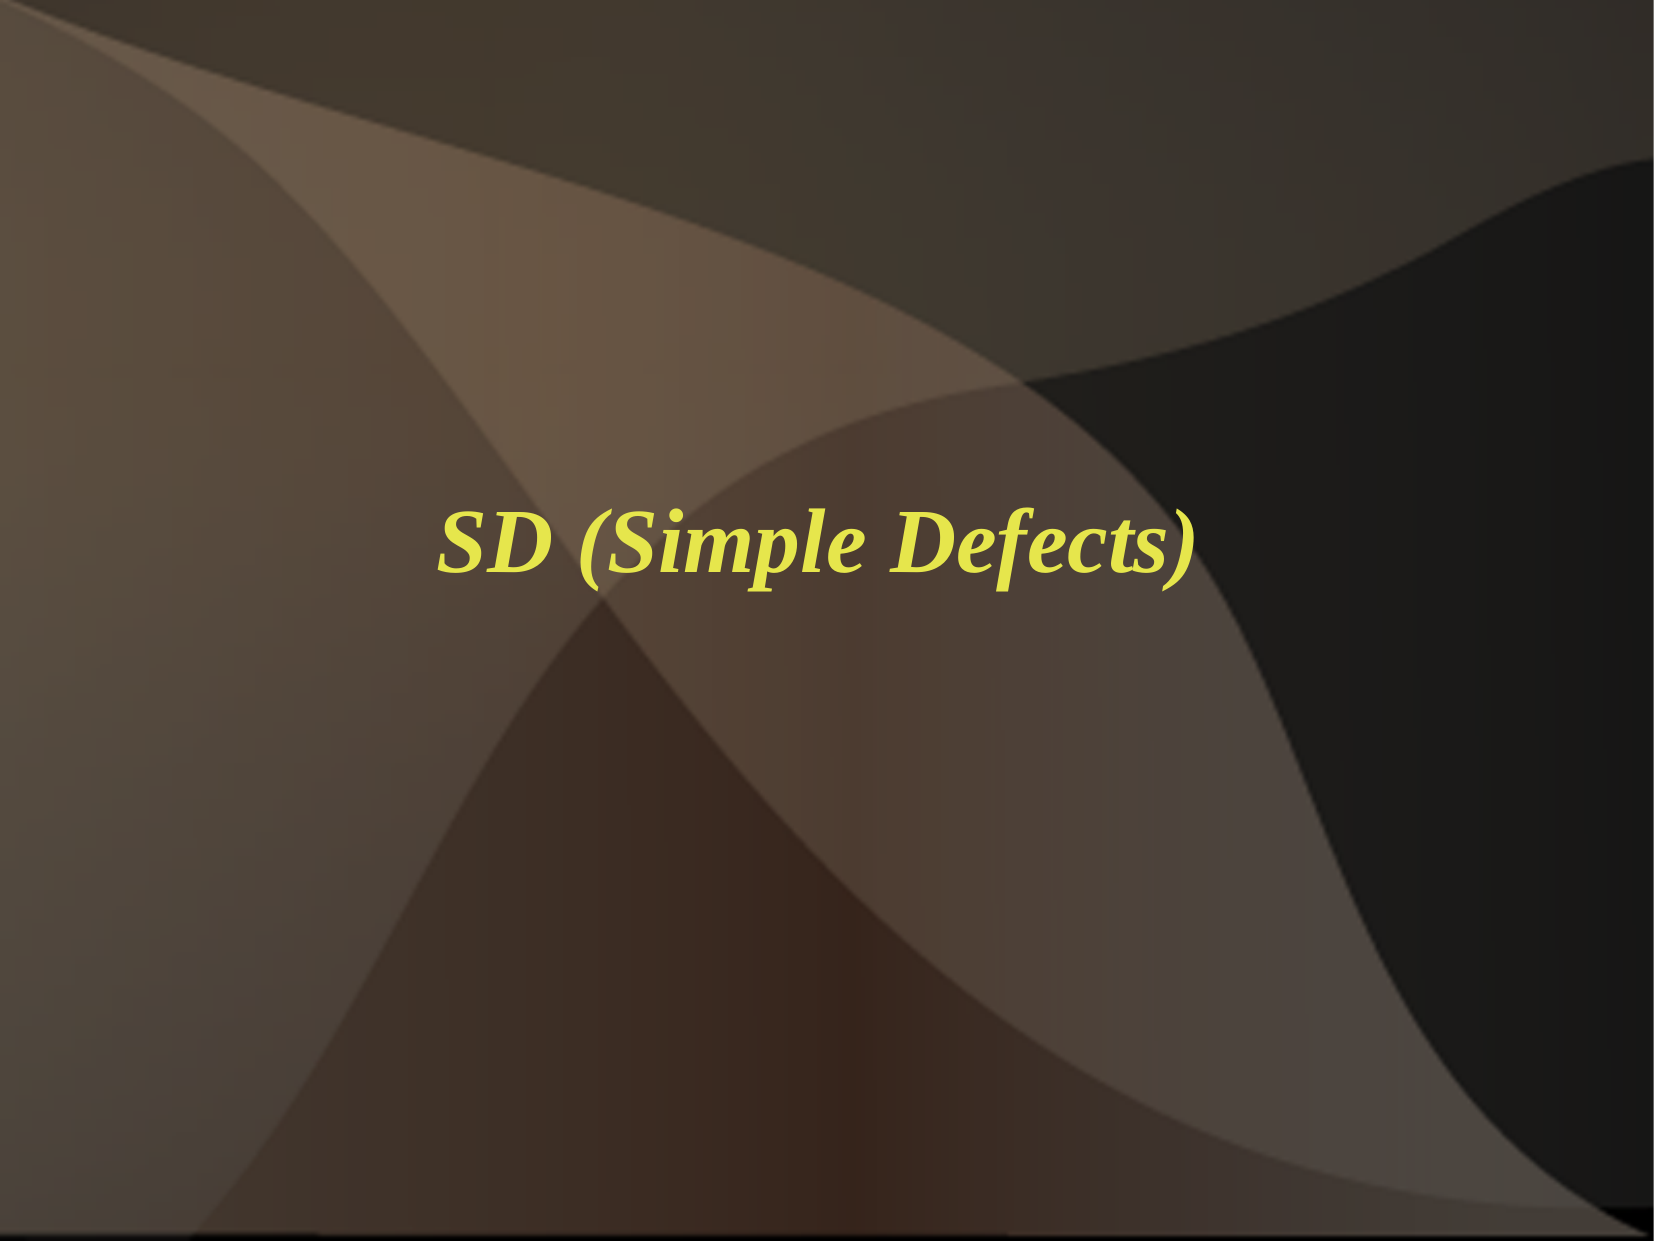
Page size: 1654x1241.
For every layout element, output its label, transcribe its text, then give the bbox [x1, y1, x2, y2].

title SD (Simple Defects) [75, 445, 1564, 638]
picture [0, 0, 1654, 1241]
